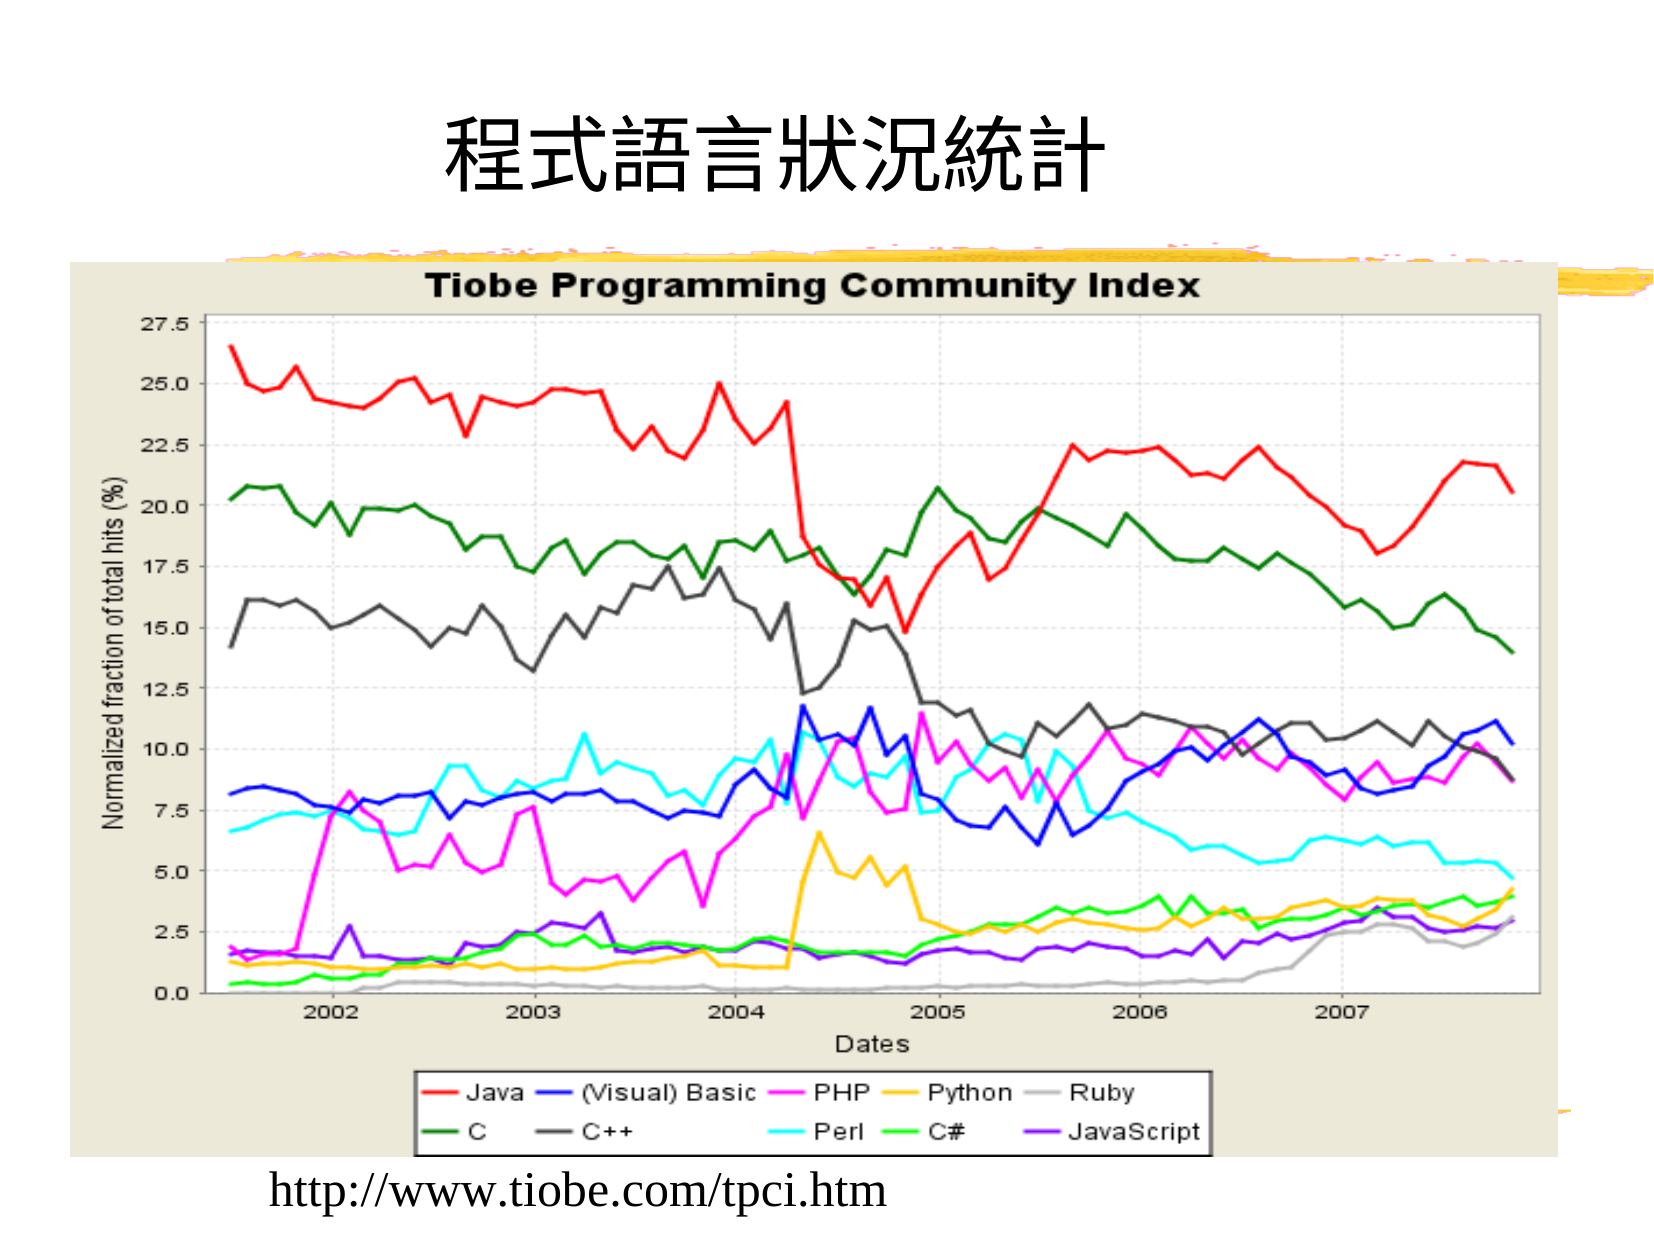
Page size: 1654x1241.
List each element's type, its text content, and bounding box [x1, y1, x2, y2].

text_box http://www.tiobe.com/tpci.htm [268, 1157, 888, 1215]
picture [70, 237, 1654, 1157]
title 程式語言狀況統計 [73, 39, 1479, 249]
